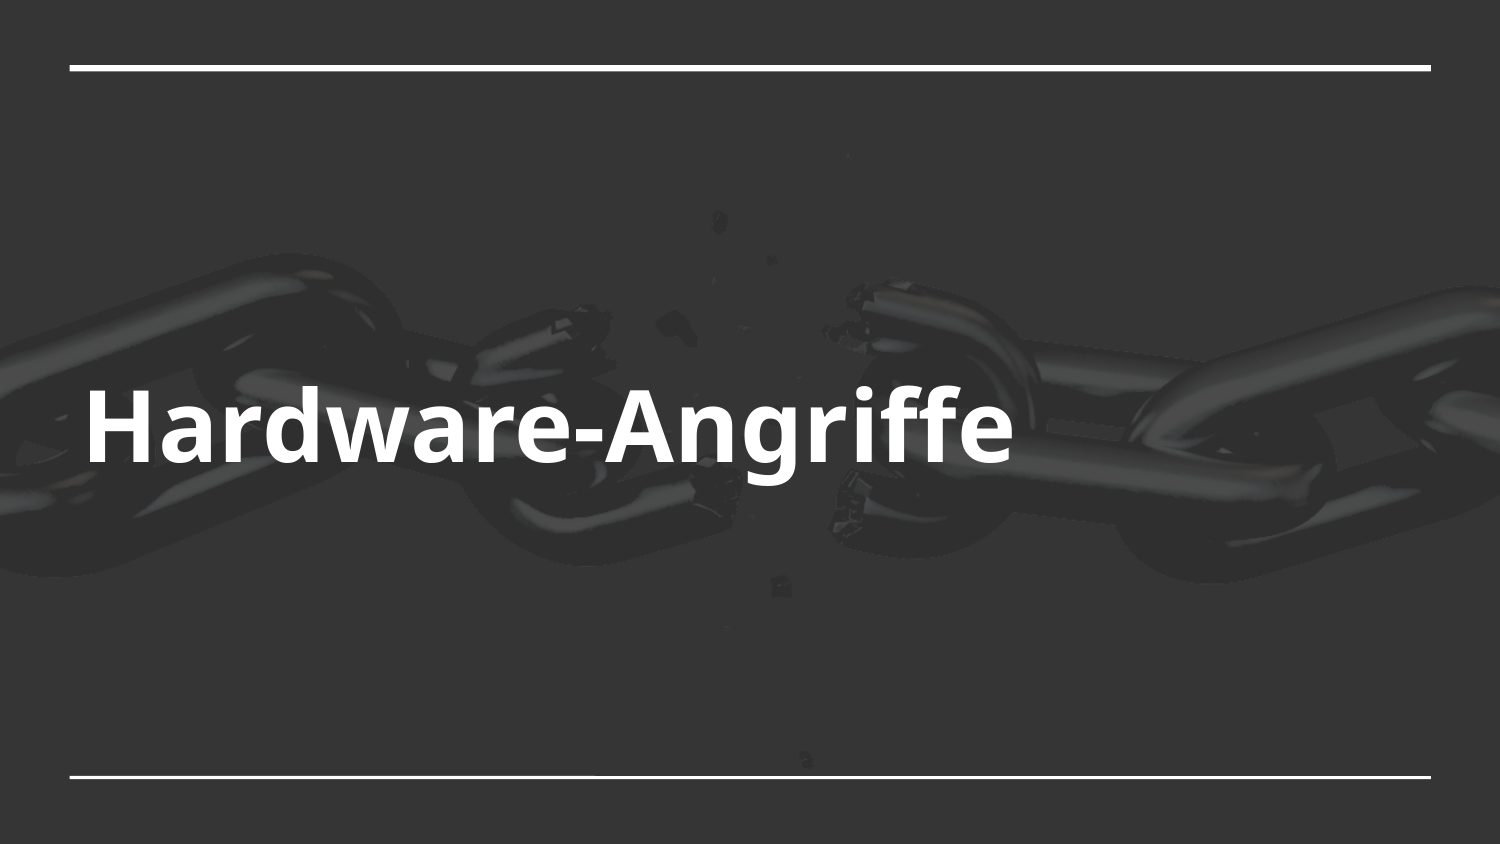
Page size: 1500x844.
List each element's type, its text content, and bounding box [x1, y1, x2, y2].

picture [0, 23, 1500, 844]
title Hardware-Angriffe [66, 296, 1428, 550]
